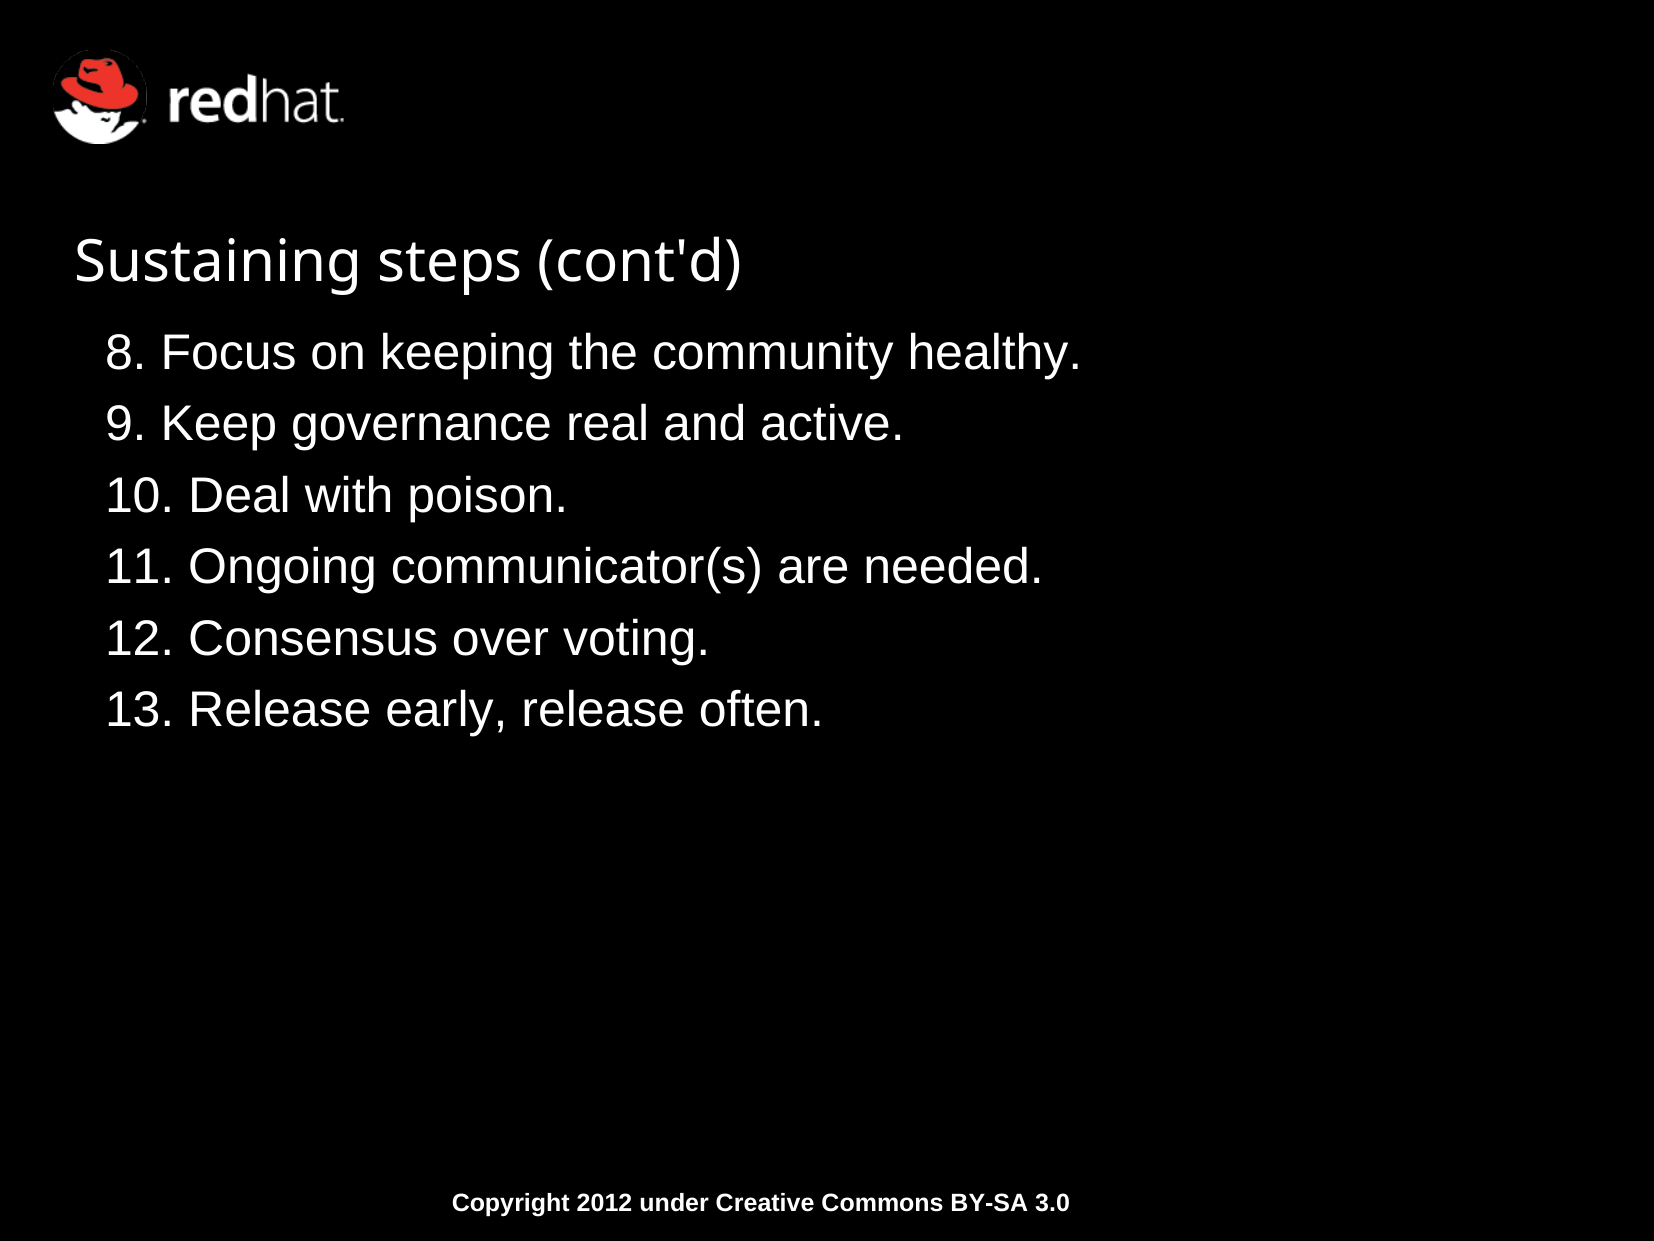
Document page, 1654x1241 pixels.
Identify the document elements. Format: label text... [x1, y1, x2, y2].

list 8. Focus on keeping the community healthy. 9. Keep governance real and active. 10. Deal with poison. 11. Ongoing communicator(s) are needed. 12. Consensus over voting. 13. Release early, release often. [77, 324, 1500, 1186]
title Sustaining steps (cont'd) [74, 199, 1506, 318]
picture [52, 49, 345, 144]
